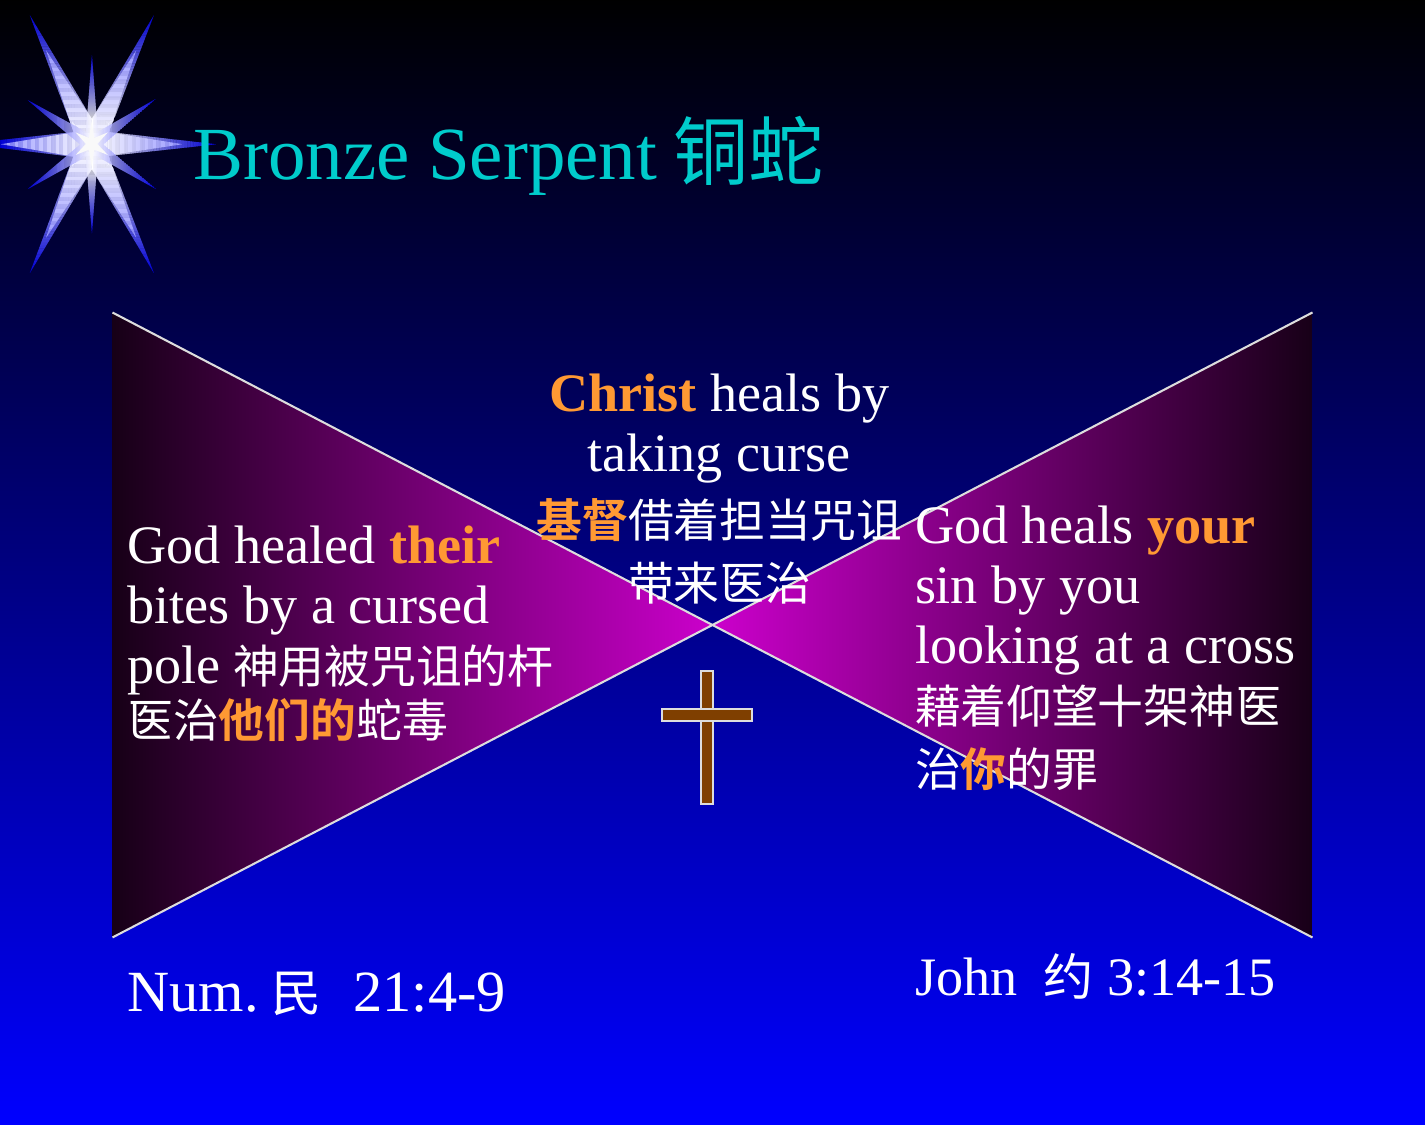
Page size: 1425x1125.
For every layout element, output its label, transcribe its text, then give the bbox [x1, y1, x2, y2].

text_box [112, 314, 481, 507]
text_box John 约3:14-15 [900, 934, 1351, 1019]
text_box God heals your sin by you looking at a cross藉着仰望十架神医治你的罪 [899, 487, 1336, 808]
text_box [112, 756, 456, 936]
title Bronze Serpent铜蛇 [178, 56, 1390, 244]
text_box God healed their bites by a cursed pole神用被咒诅的杆医治他们的蛇毒 [112, 507, 600, 756]
text_box [717, 622, 899, 720]
text_box Christ heals by taking curse 基督借着担当咒诅带来医治 [518, 355, 921, 622]
text_box [982, 314, 1313, 487]
text_box Num.民 21:4-9 [112, 949, 563, 1034]
text_box [661, 671, 753, 804]
text_box [600, 622, 708, 681]
text_box [1069, 808, 1313, 934]
